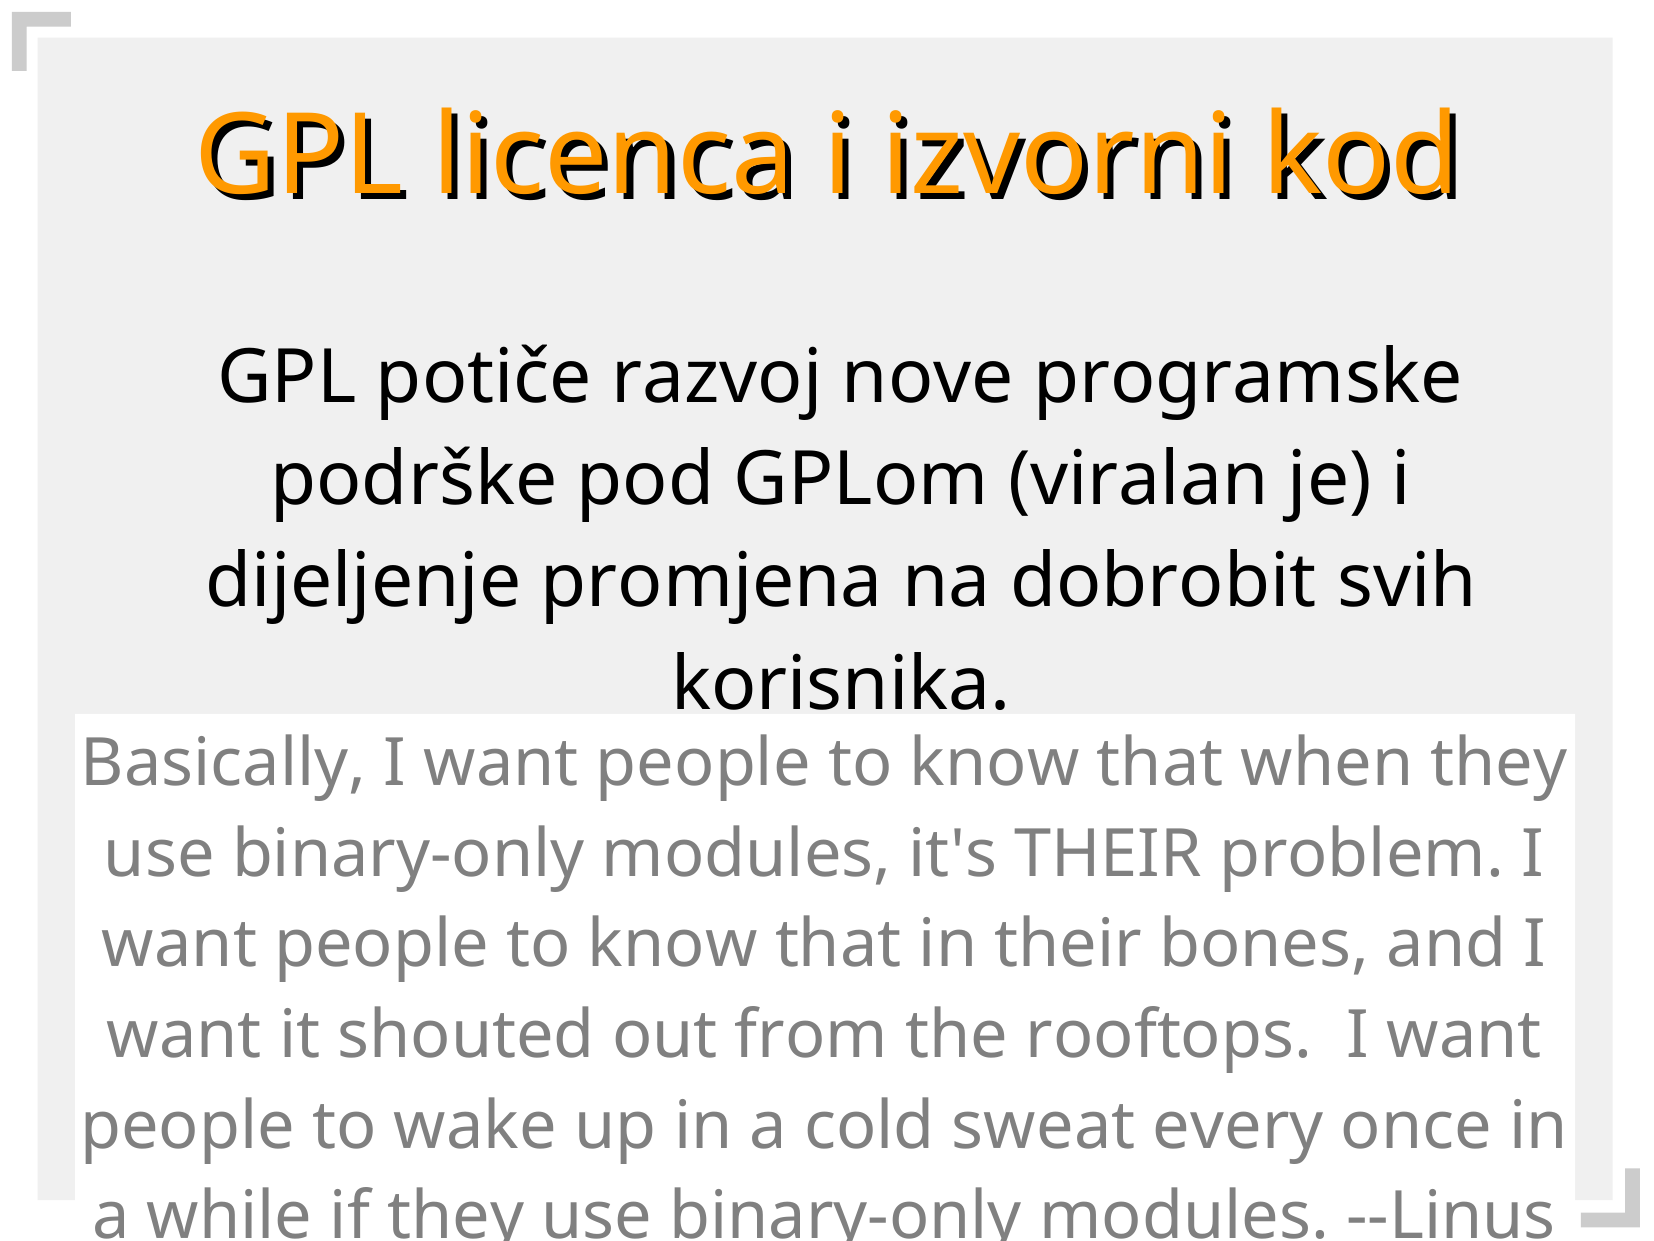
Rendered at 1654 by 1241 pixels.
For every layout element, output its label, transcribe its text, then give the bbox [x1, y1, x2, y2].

text_box Basically, I want people to know that when they use binary-only modules, it's THEIR problem. I want people to know that in their bones, and I want it shouted out from the rooftops. I want people to wake up in a cold sweat every once in a while if they use binary-only modules. --Linus [75, 713, 1576, 1164]
title GPL licenca i izvorni kod [121, 46, 1534, 254]
list GPL potiče razvoj nove programske podrške pod GPLom (viralan je) i dijeljenje promjena na dobrobit svih korisnika. [121, 322, 1561, 713]
